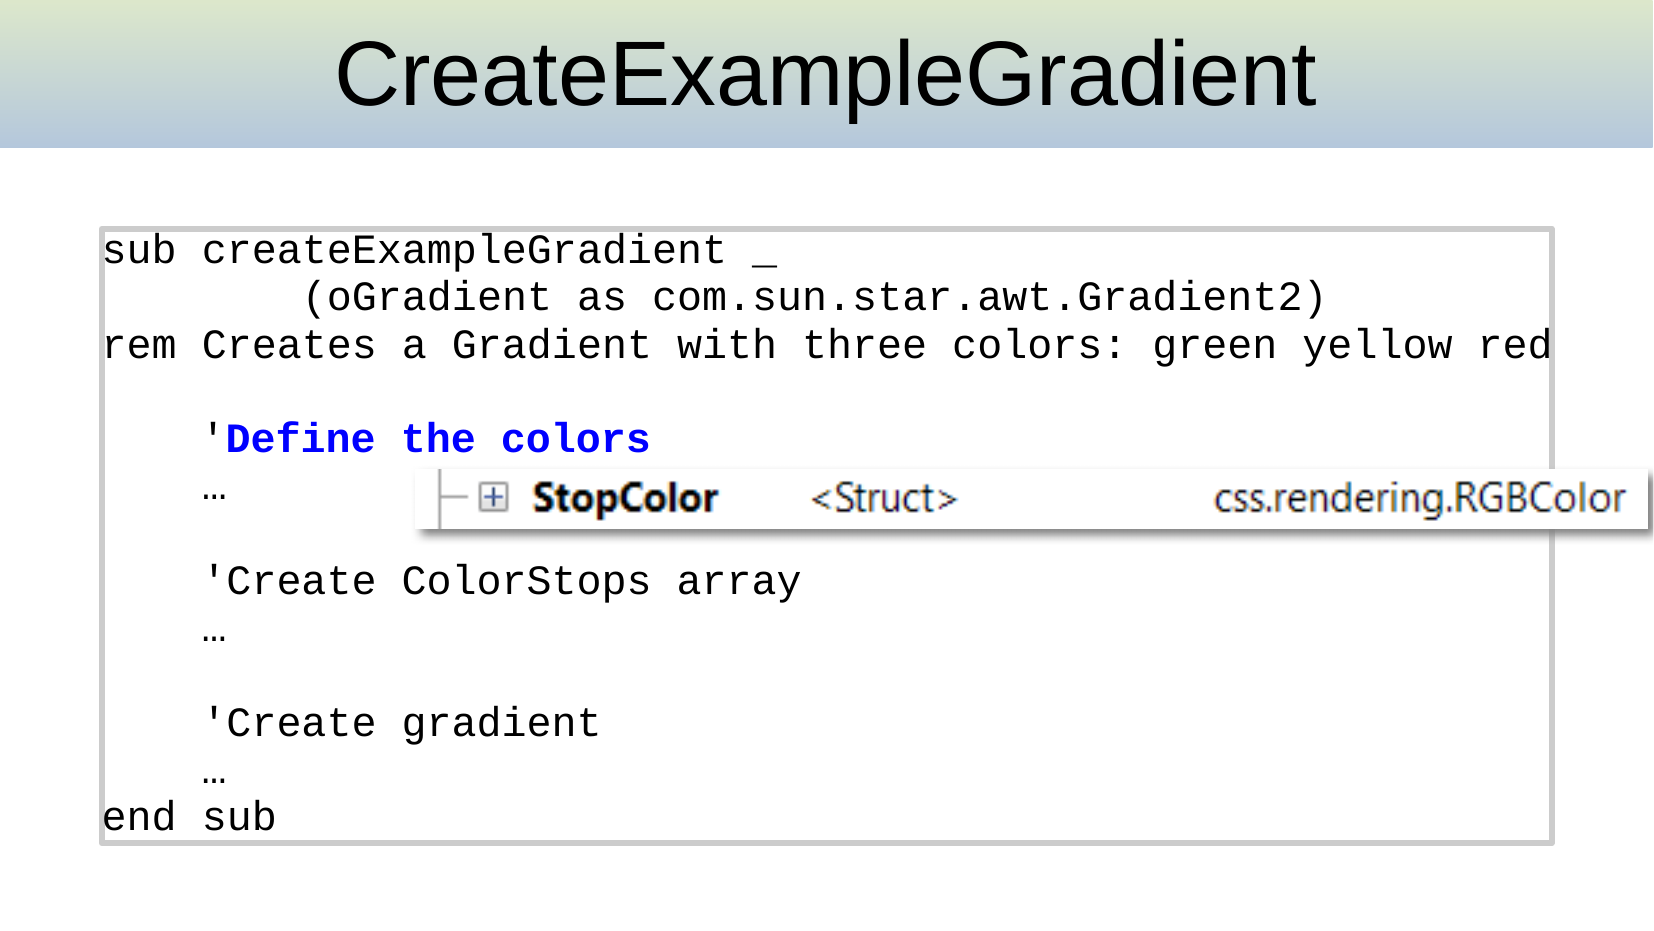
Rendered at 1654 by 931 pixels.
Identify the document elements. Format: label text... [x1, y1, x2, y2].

text_box sub createExampleGradient _ (oGradient as com.sun.star.awt.Gradient2) rem Creates a Gradient with three colors: green yellow red 'Define the colors … 'Create ColorStops array … 'Create gradient … end sub [101, 228, 1552, 844]
picture [415, 469, 1648, 529]
title CreateExampleGradient [0, 0, 1653, 148]
